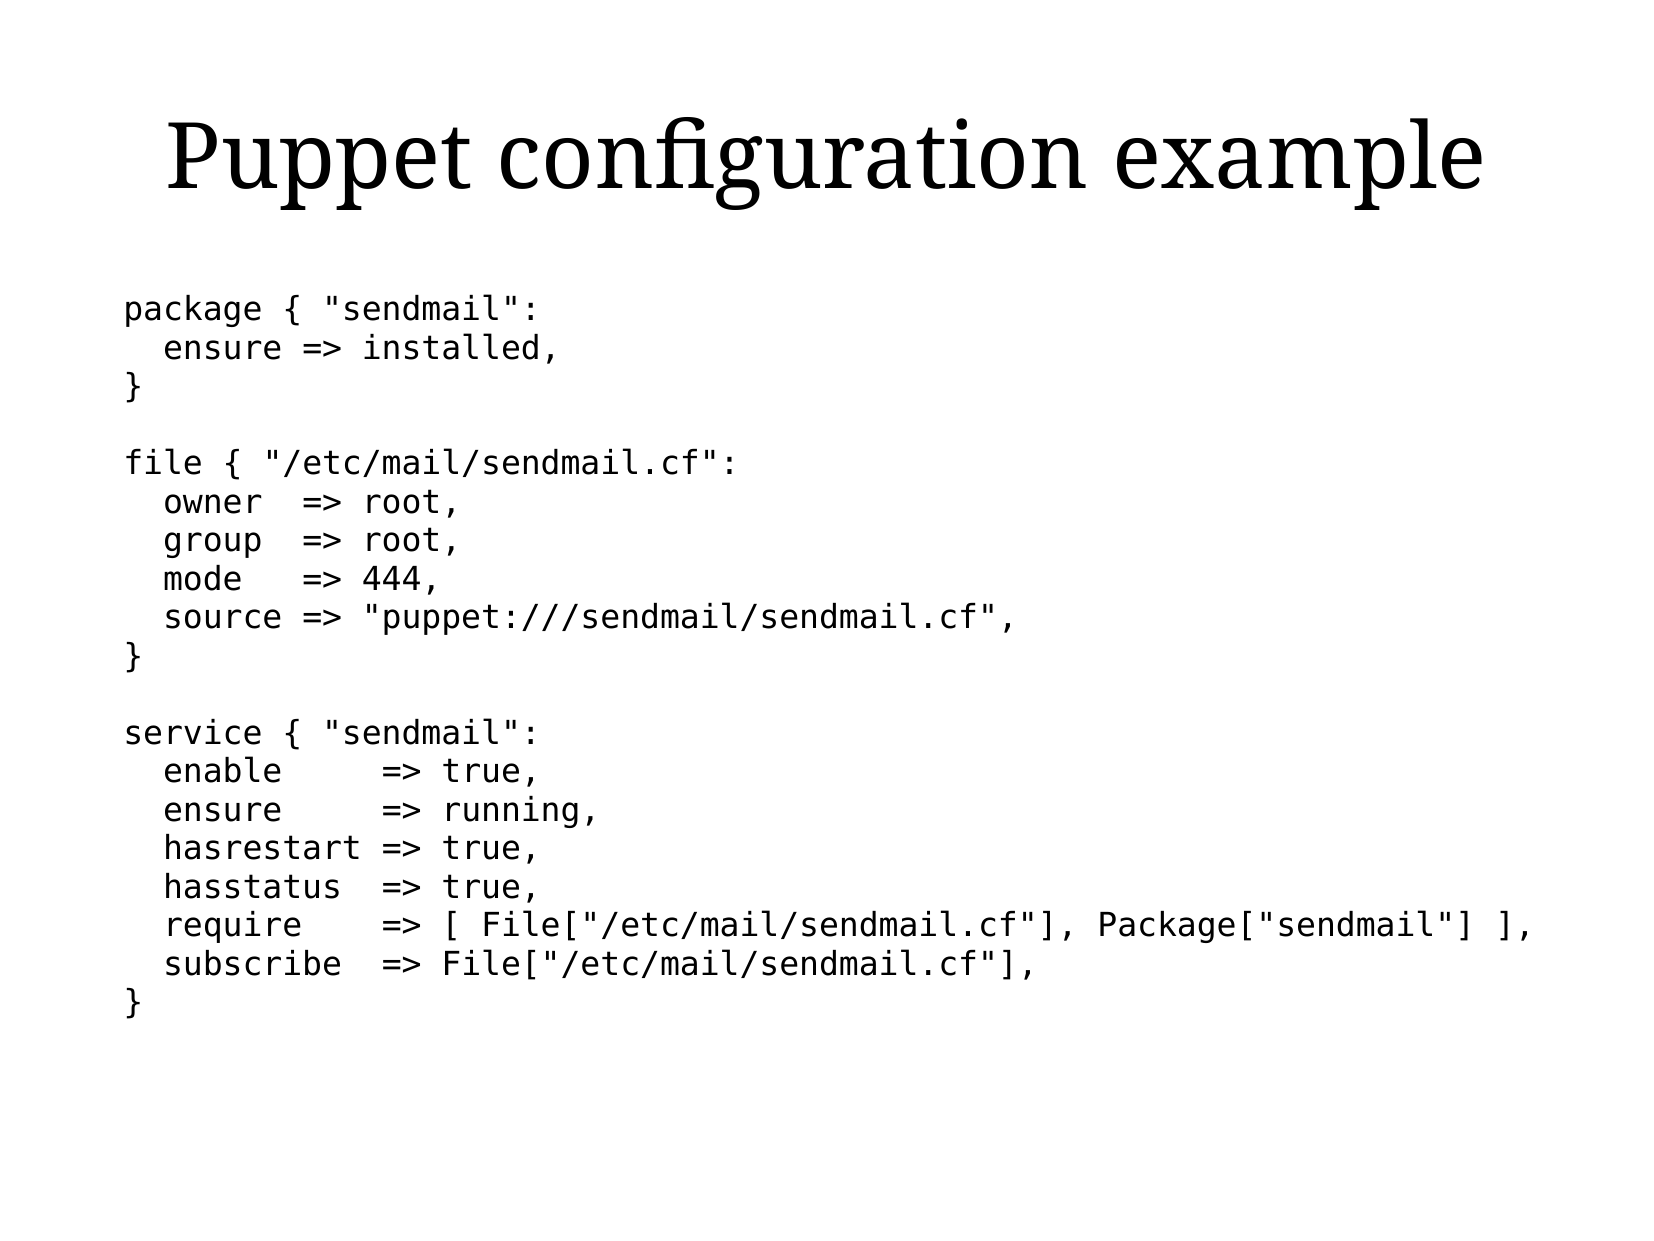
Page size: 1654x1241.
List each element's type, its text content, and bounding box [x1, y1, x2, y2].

chart [82, 290, 1570, 1109]
title Puppet configuration example [82, 49, 1571, 257]
